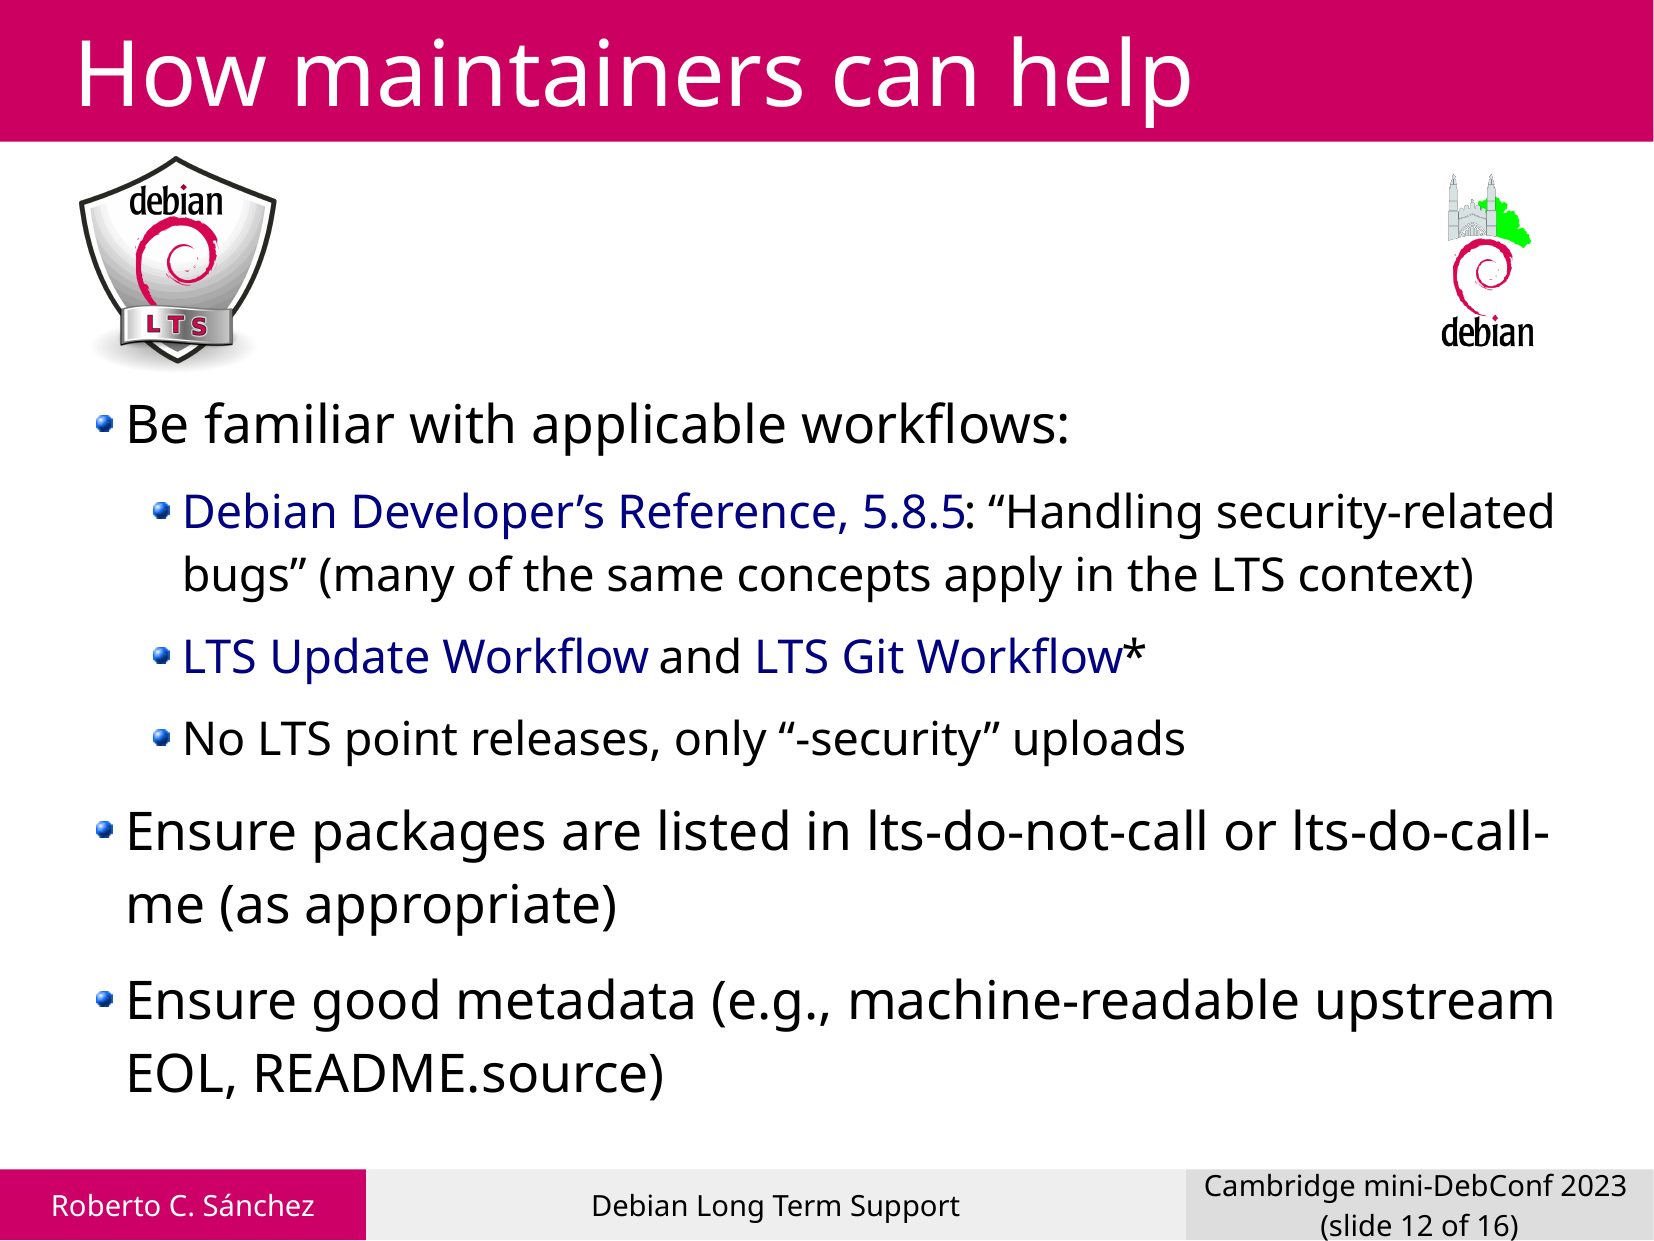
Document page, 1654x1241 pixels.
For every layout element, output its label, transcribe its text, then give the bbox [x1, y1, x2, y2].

picture [59, 142, 296, 378]
title How maintainers can help [0, 0, 1654, 142]
list Be familiar with applicable workflows: Debian Developer’s Reference, 5.8.5: “Handling security-related bugs” (many of the same concepts apply in the LTS context) LTS Update Workflow and LTS Git Workflow* No LTS point releases, only “-security” uploads Ensure packages are listed in lts-do-not-call or lts-do-call-me (as appropriate) Ensure good metadata (e.g., machine-readable upstream EOL, README.source) [82, 290, 1571, 1159]
picture [1405, 165, 1562, 290]
